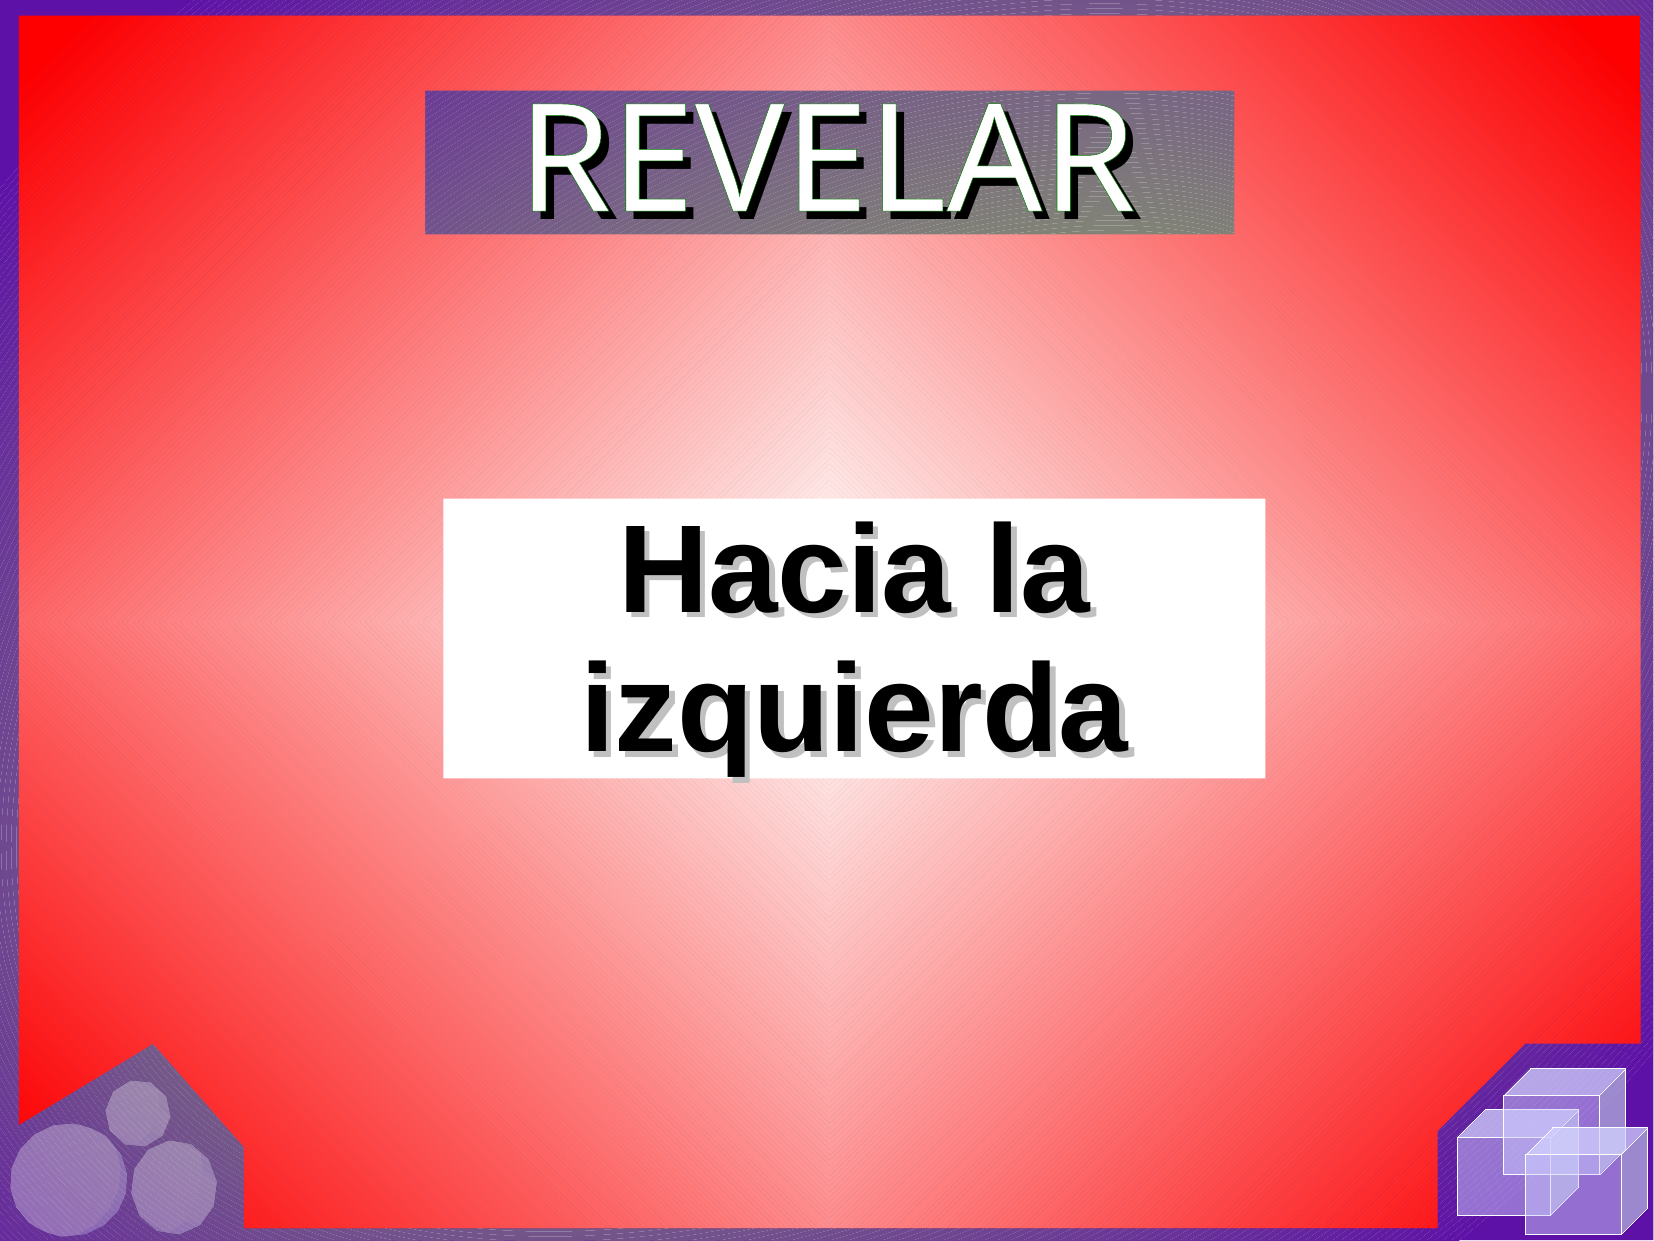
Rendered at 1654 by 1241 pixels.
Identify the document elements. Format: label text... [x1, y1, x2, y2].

text_box [18, 15, 1641, 1229]
title Hacia la izquierda [443, 498, 1266, 779]
title REVELAR [82, 47, 1571, 259]
